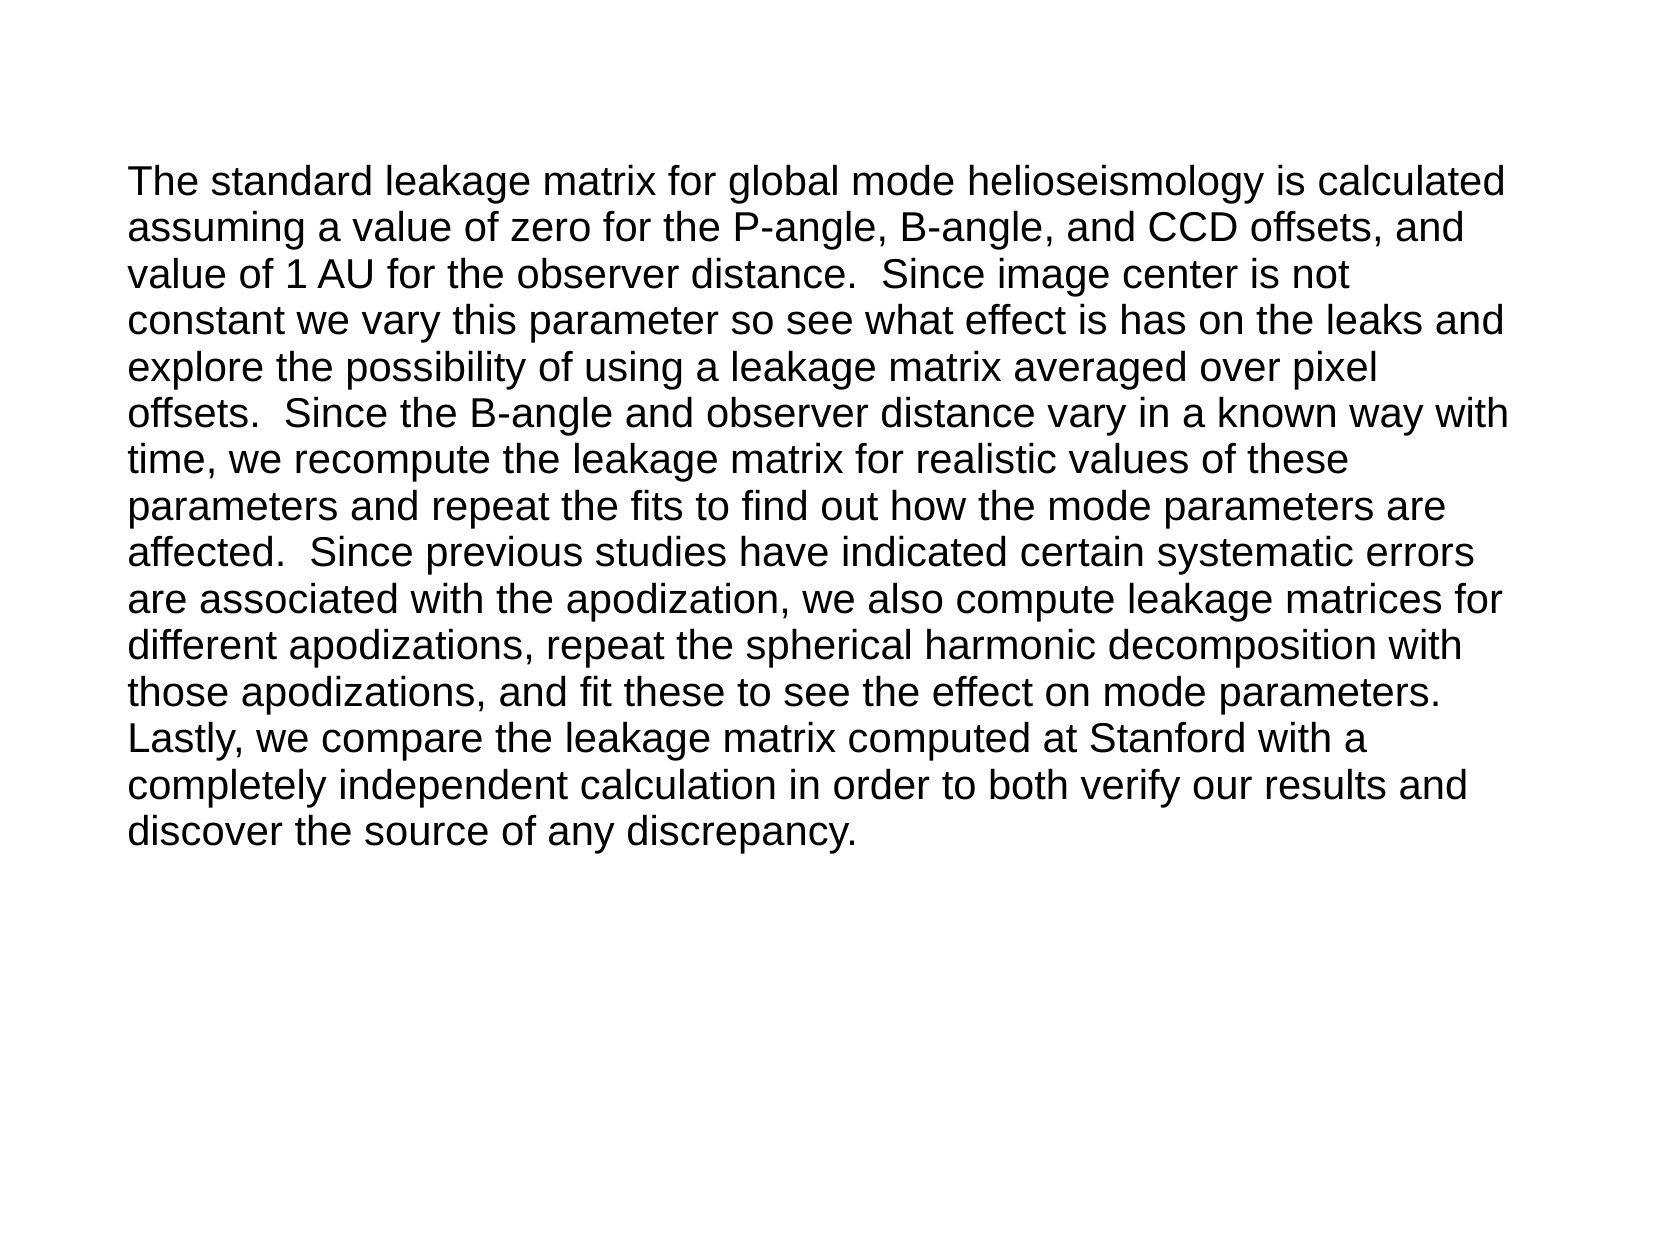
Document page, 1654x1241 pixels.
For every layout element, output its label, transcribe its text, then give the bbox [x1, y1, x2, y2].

text_box [46, 331, 1538, 1051]
text_box The standard leakage matrix for global mode helioseismology is calculated assuming a value of zero for the P-angle, B-angle, and CCD offsets, and value of 1 AU for the observer distance. Since image center is not constant we vary this parameter so see what effect is has on the leaks and explore the possibility of using a leakage matrix averaged over pixel offsets. Since the B-angle and observer distance vary in a known way with time, we recompute the leakage matrix for realistic values of these parameters and repeat the fits to find out how the mode parameters are affected. Since previous studies have indicated certain systematic errors are associated with the apodization, we also compute leakage matrices for different apodizations, repeat the spherical harmonic decomposition with those apodizations, and fit these to see the effect on mode parameters. Lastly, we compare the leakage matrix computed at Stanford with a completely independent calculation in order to both verify our results and discover the source of any discrepancy. [112, 150, 1576, 1013]
